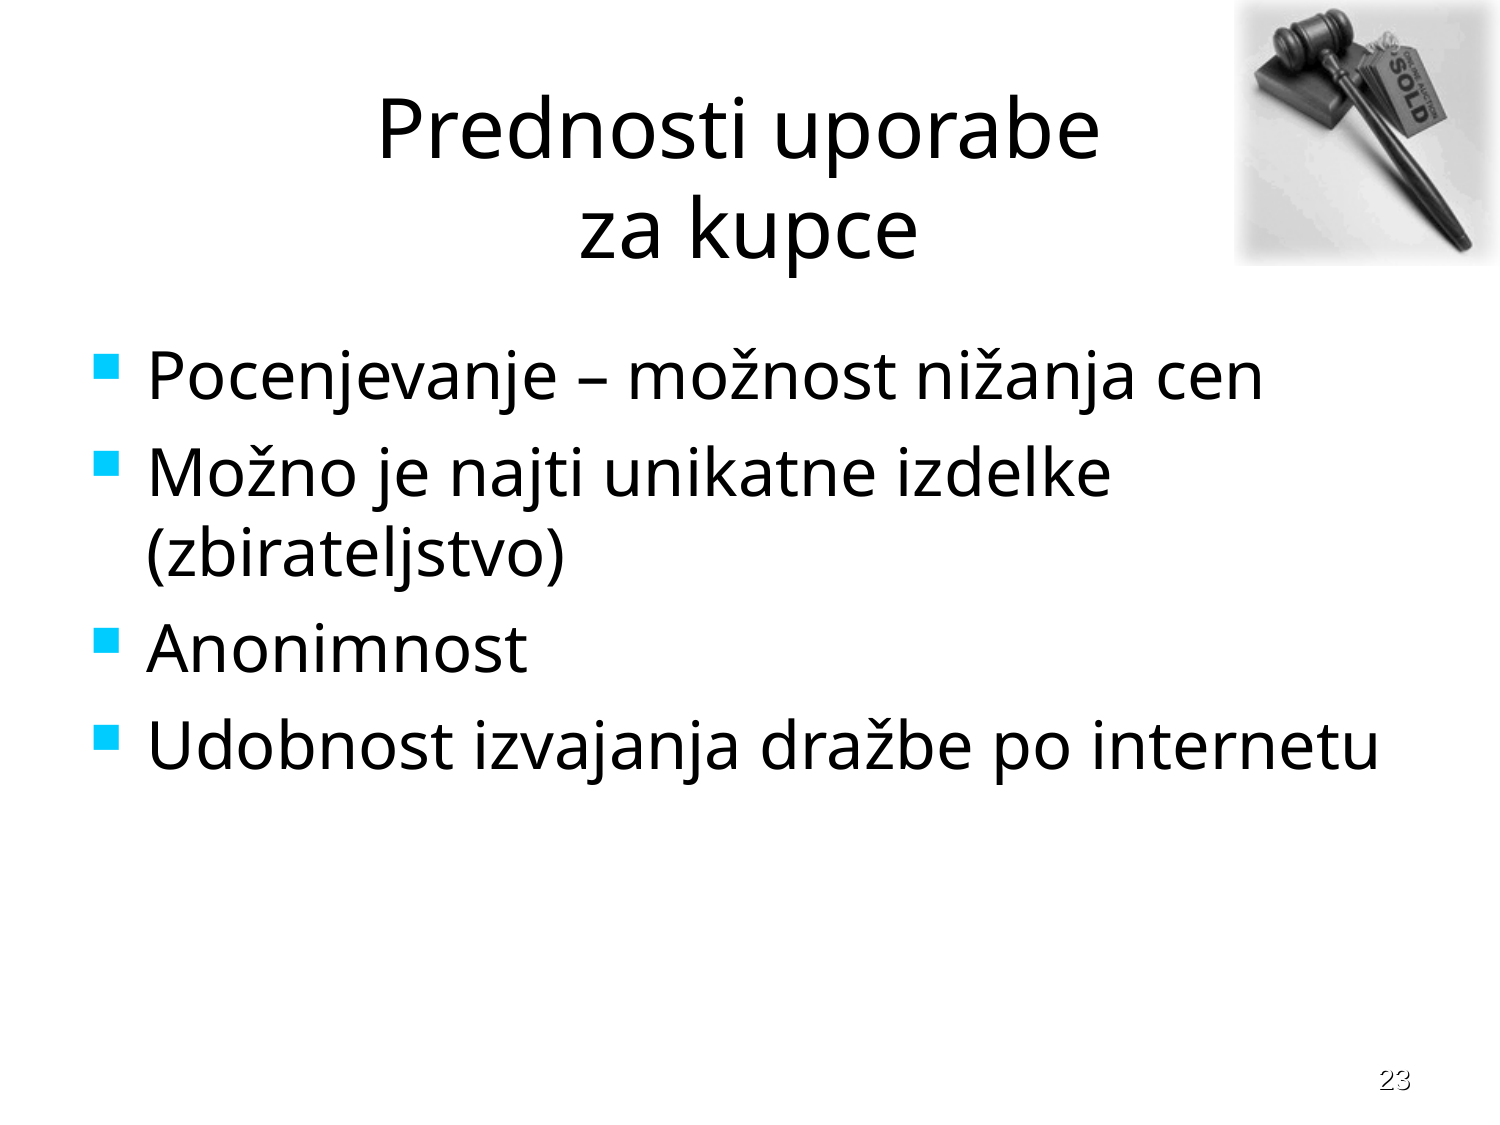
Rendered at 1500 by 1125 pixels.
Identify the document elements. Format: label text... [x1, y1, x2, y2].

list Pocenjevanje – možnost nižanja cen Možno je najti unikatne izdelke (zbirateljstvo) Anonimnost Udobnost izvajanja dražbe po internetu [75, 324, 1426, 1001]
title Prednosti uporabe za kupce [75, 62, 1426, 288]
text_box <number> [1074, 1024, 1426, 1103]
picture [1234, 0, 1500, 266]
